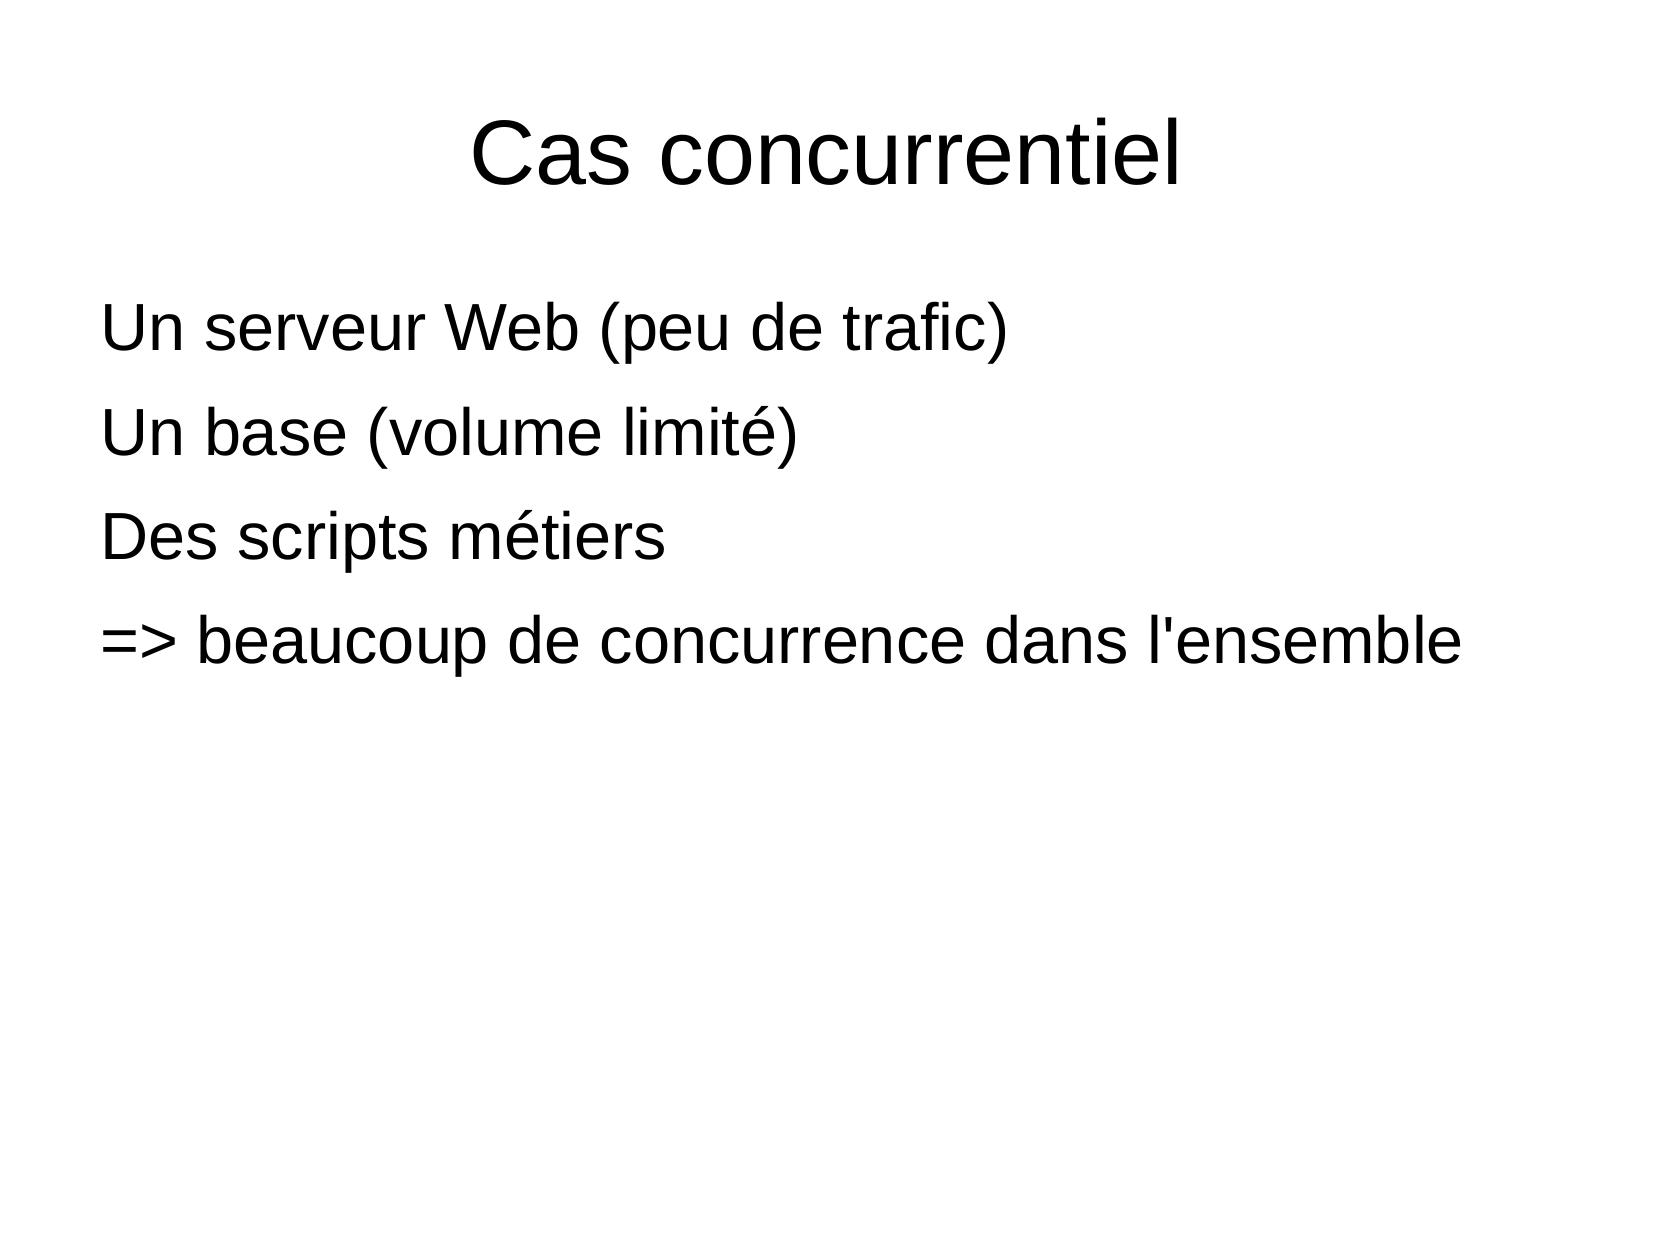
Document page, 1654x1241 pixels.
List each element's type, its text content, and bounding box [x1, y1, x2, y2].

list Un serveur Web (peu de trafic) Un base (volume limité) Des scripts métiers => beaucoup de concurrence dans l'ensemble [82, 290, 1571, 1094]
title Cas concurrentiel [82, 56, 1571, 250]
